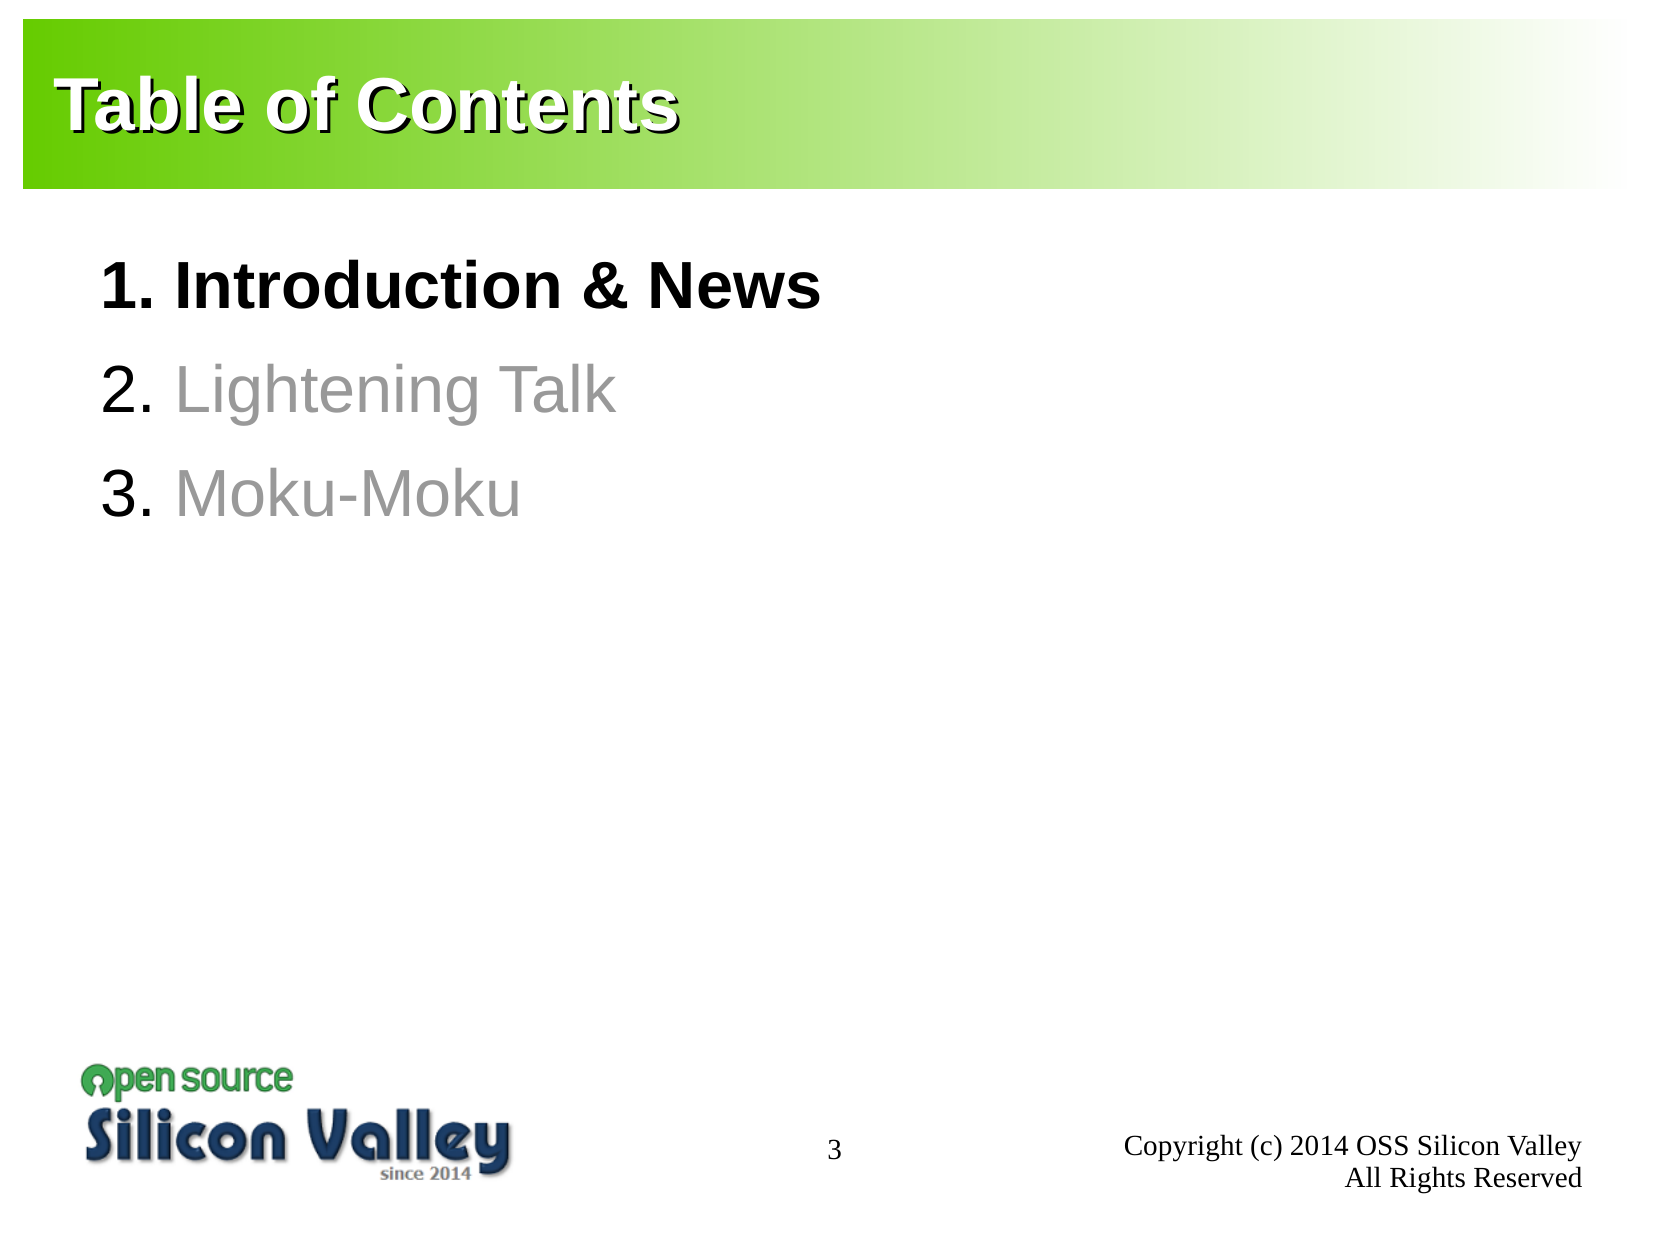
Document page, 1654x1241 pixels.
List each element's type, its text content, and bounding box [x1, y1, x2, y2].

list Introduction & News Lightening Talk Moku-Moku [82, 248, 1571, 1067]
title Table of Contents [23, 19, 1630, 189]
picture [35, 1015, 567, 1213]
